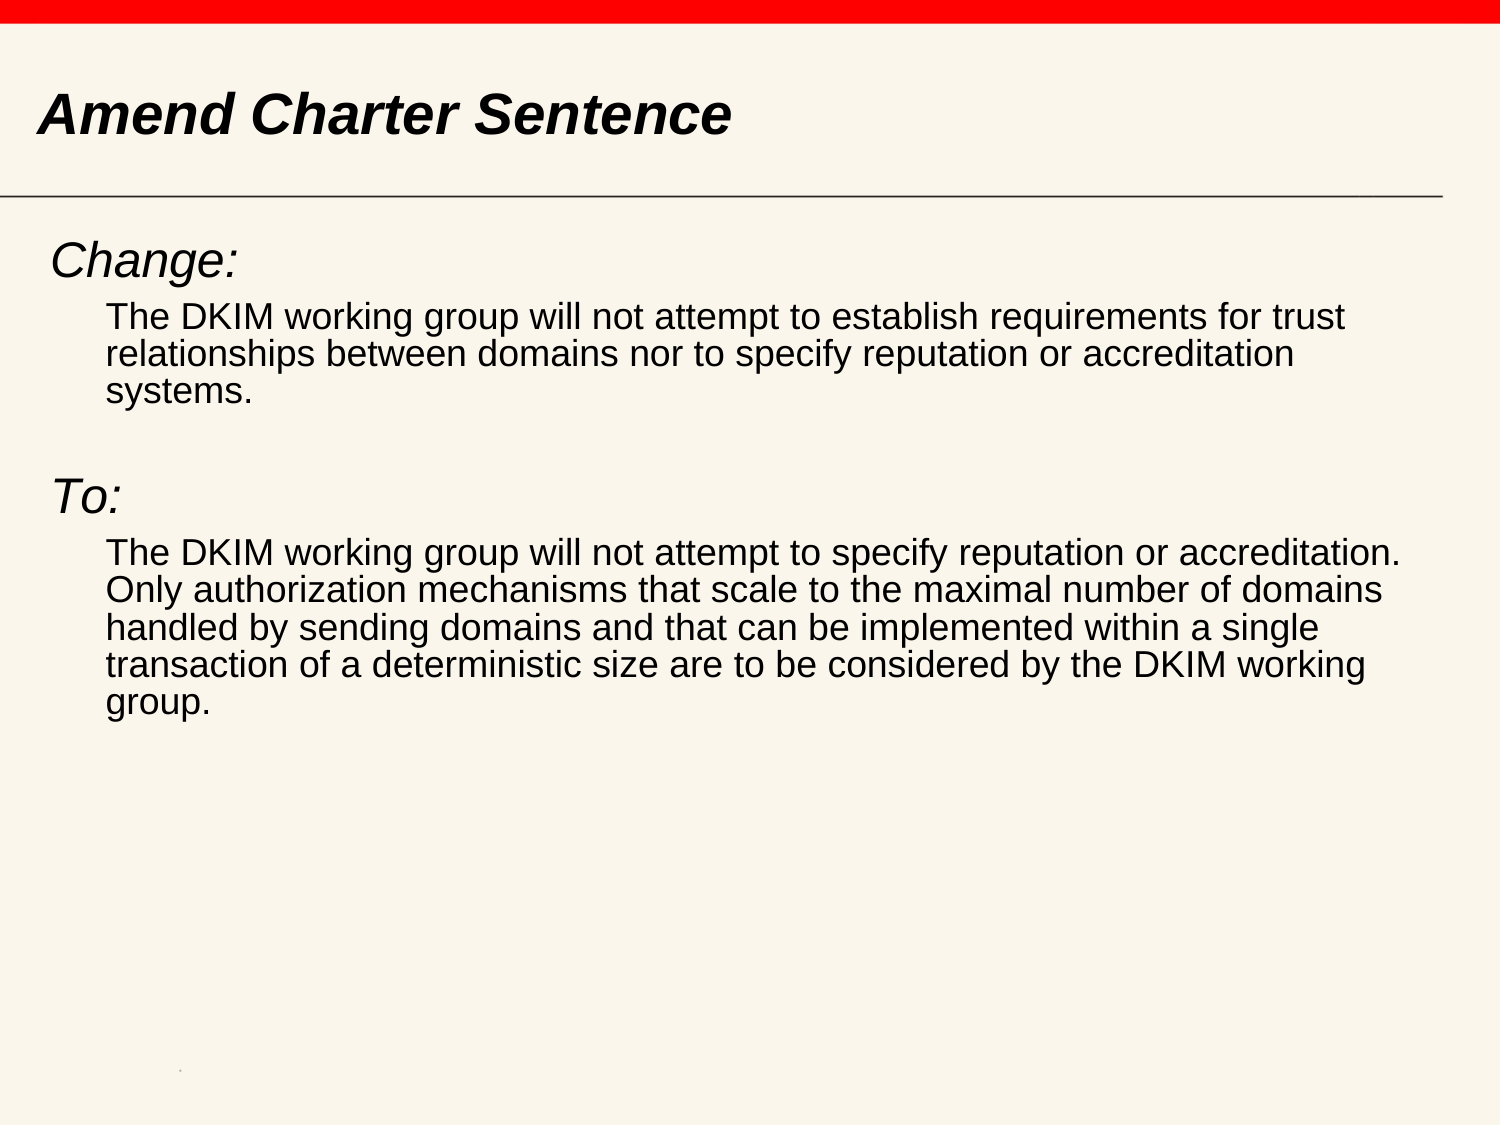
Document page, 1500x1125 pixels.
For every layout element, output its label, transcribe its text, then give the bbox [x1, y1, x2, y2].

list Change: The DKIM working group will not attempt to establish requirements for trust relationships between domains nor to specify reputation or accreditation systems. To: The DKIM working group will not attempt to specify reputation or accreditation. Only authorization mechanisms that scale to the maximal number of domains handled by sending domains and that can be implemented within a single transaction of a deterministic size are to be considered by the DKIM working group. [50, 237, 1435, 983]
title Amend Charter Sentence [37, 19, 1360, 215]
picture [0, 0, 1500, 1125]
